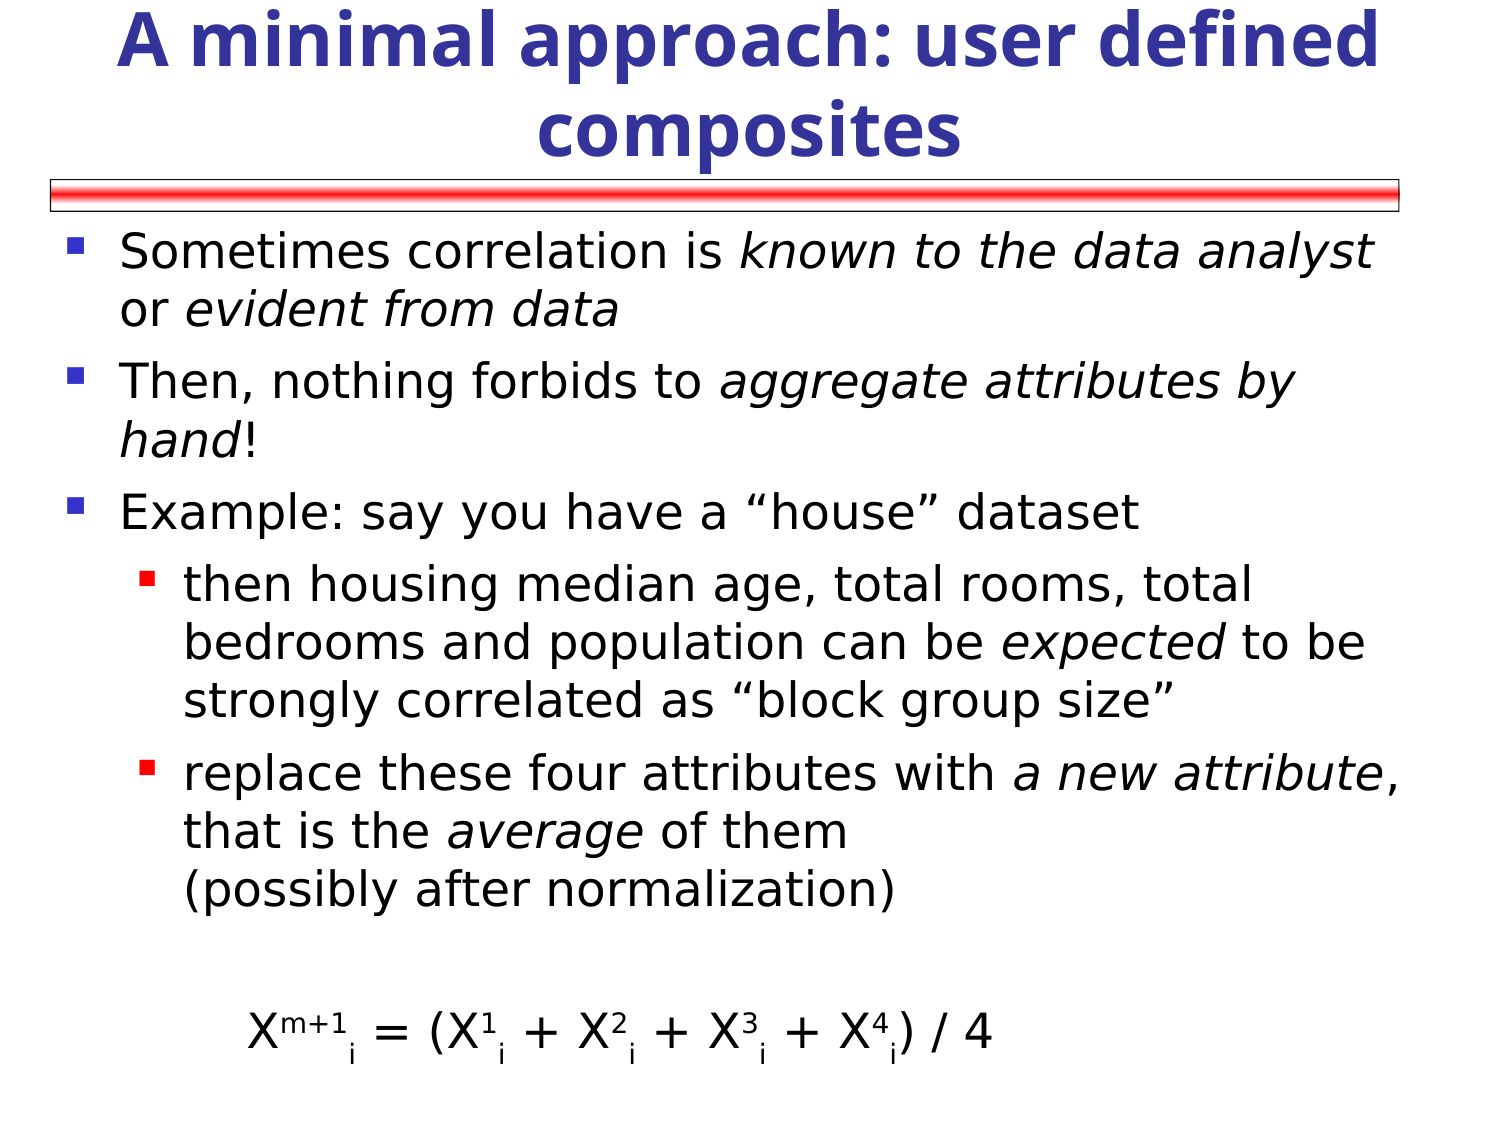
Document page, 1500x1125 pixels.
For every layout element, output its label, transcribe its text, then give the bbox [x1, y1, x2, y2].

list Sometimes correlation is known to the data analyst or evident from data Then, nothing forbids to aggregate attributes by hand! Example: say you have a “house” dataset then housing median age, total rooms, total bedrooms and population can be expected to be strongly correlated as “block group size” replace these four attributes with a new attribute, that is the average of them (possibly after normalization) Xm+1i = (X1i + X2i + X3i + X4i) / 4 [49, 212, 1425, 1081]
title A minimal approach: user defined composites [0, 0, 1500, 180]
